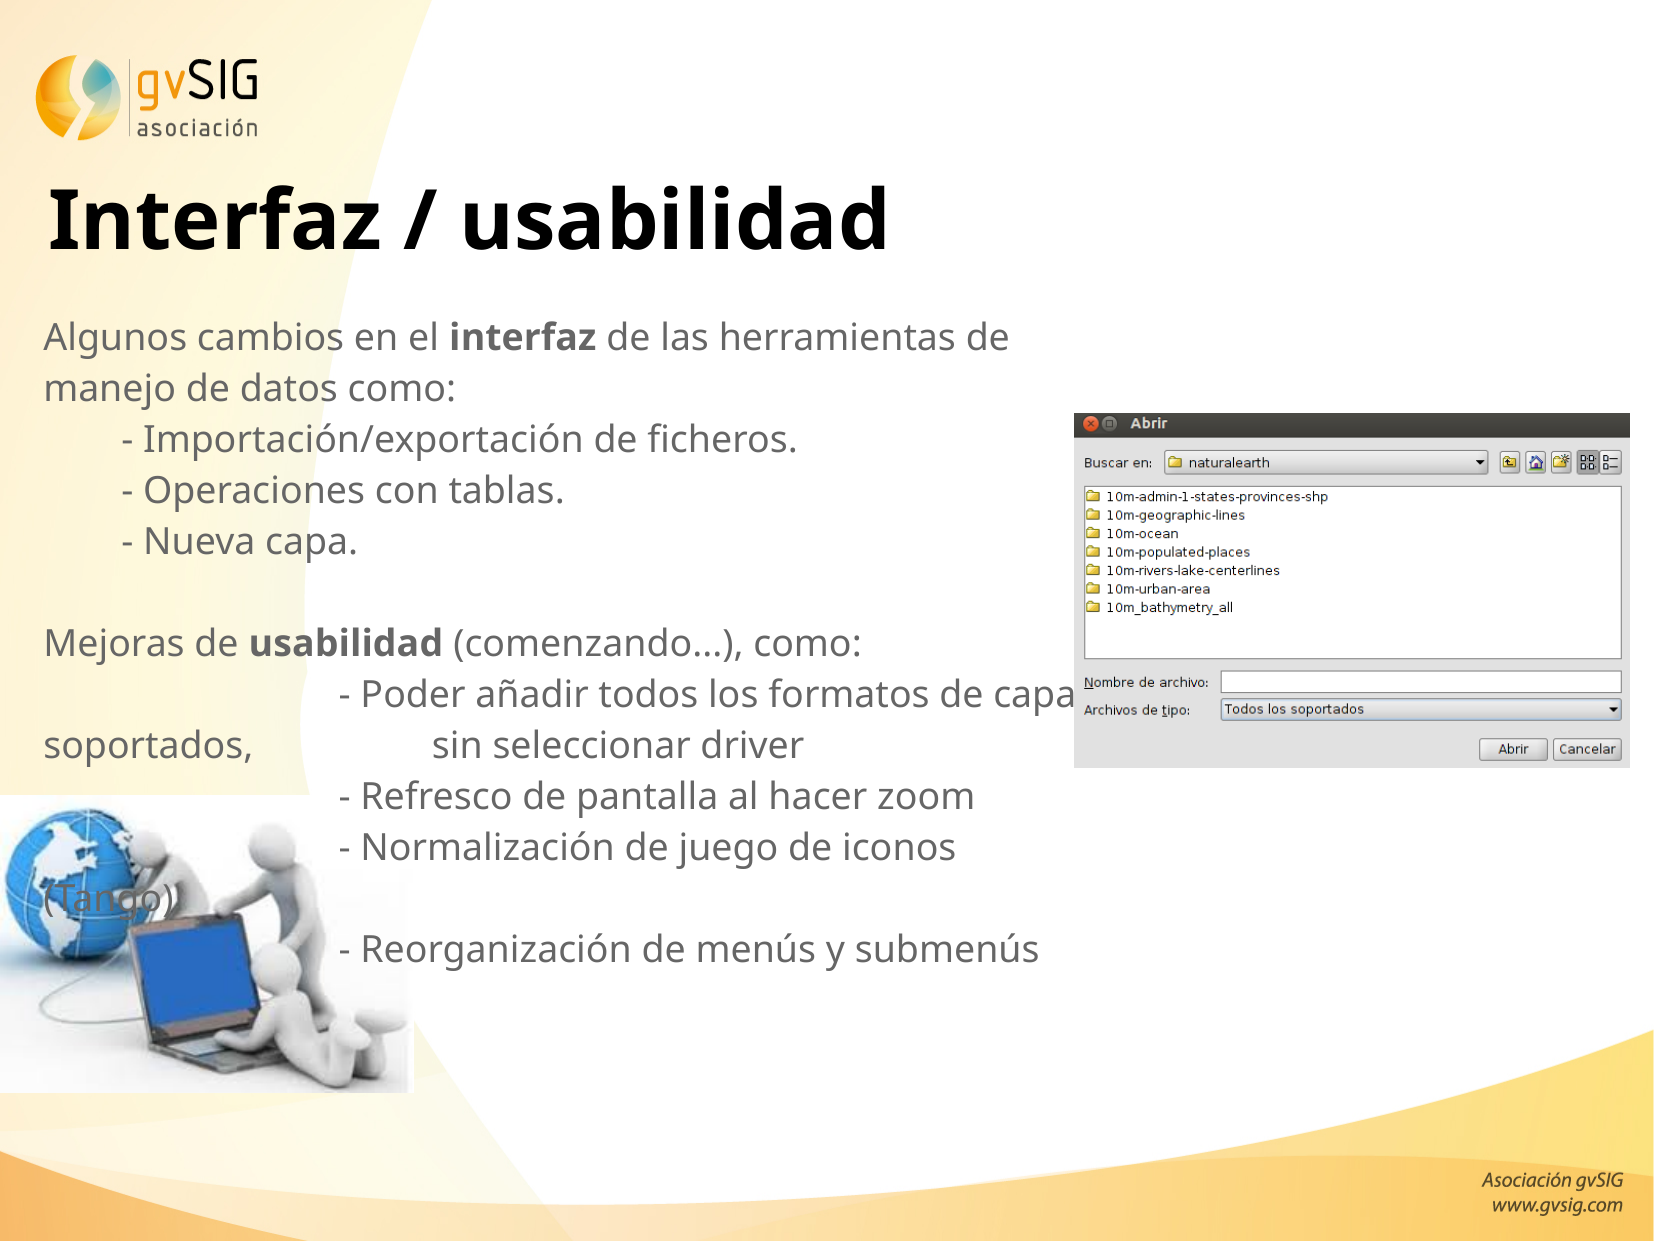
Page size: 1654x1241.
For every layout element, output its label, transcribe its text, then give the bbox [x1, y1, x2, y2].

text_box Algunos cambios en el interfaz de las herramientas de manejo de datos como: - Importación/exportación de ficheros. - Operaciones con tablas. - Nueva capa. Mejoras de usabilidad (comenzando...), como: - Poder añadir todos los formatos de capa soportados, sin seleccionar driver - Refresco de pantalla al hacer zoom - Normalización de juego de iconos (Tango) - Reorganización de menús y submenús [28, 302, 1099, 926]
picture [0, 0, 1654, 1241]
title Interfaz / usabilidad [48, 158, 1536, 276]
